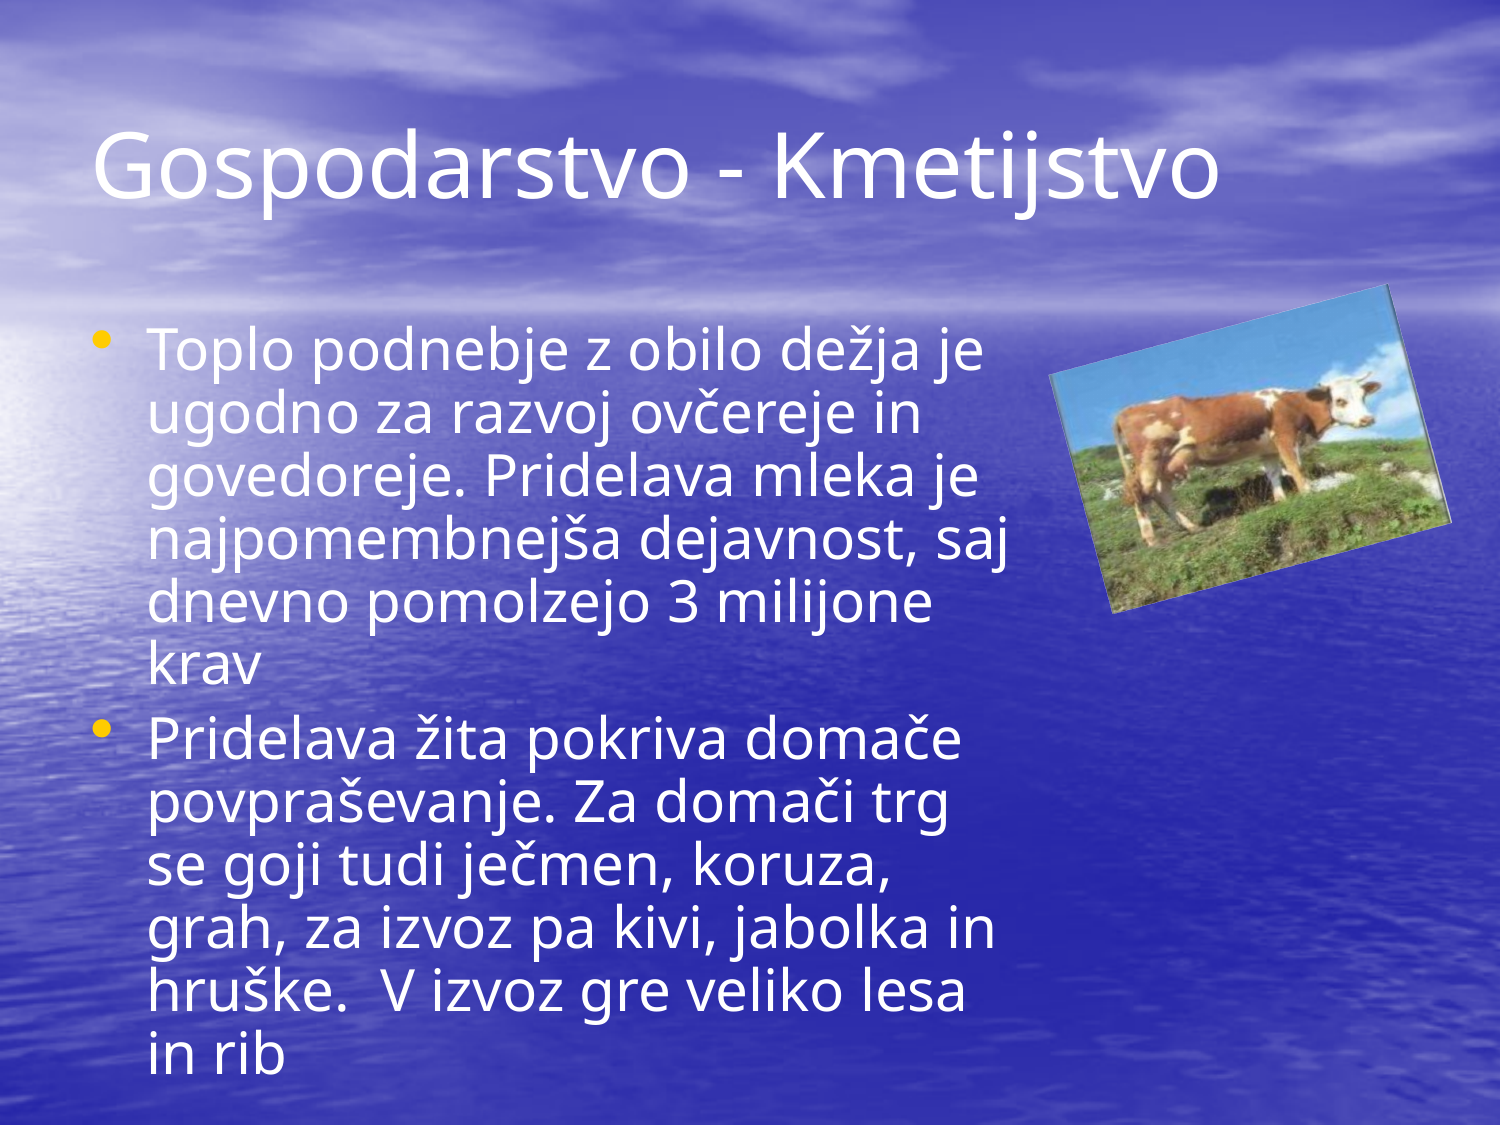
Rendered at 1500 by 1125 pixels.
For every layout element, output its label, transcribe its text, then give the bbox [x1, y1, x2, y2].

list Toplo podnebje z obilo dežja je ugodno za razvoj ovčereje in govedoreje. Pridelava mleka je najpomembnejša dejavnost, saj dnevno pomolzejo 3 milijone krav Pridelava žita pokriva domače povpraševanje. Za domači trg se goji tudi ječmen, koruza, grah, za izvoz pa kivi, jabolka in hruške. V izvoz gre veliko lesa in rib [75, 312, 1034, 1035]
picture [0, 0, 1500, 1125]
title Gospodarstvo - Kmetijstvo [75, 47, 1425, 275]
